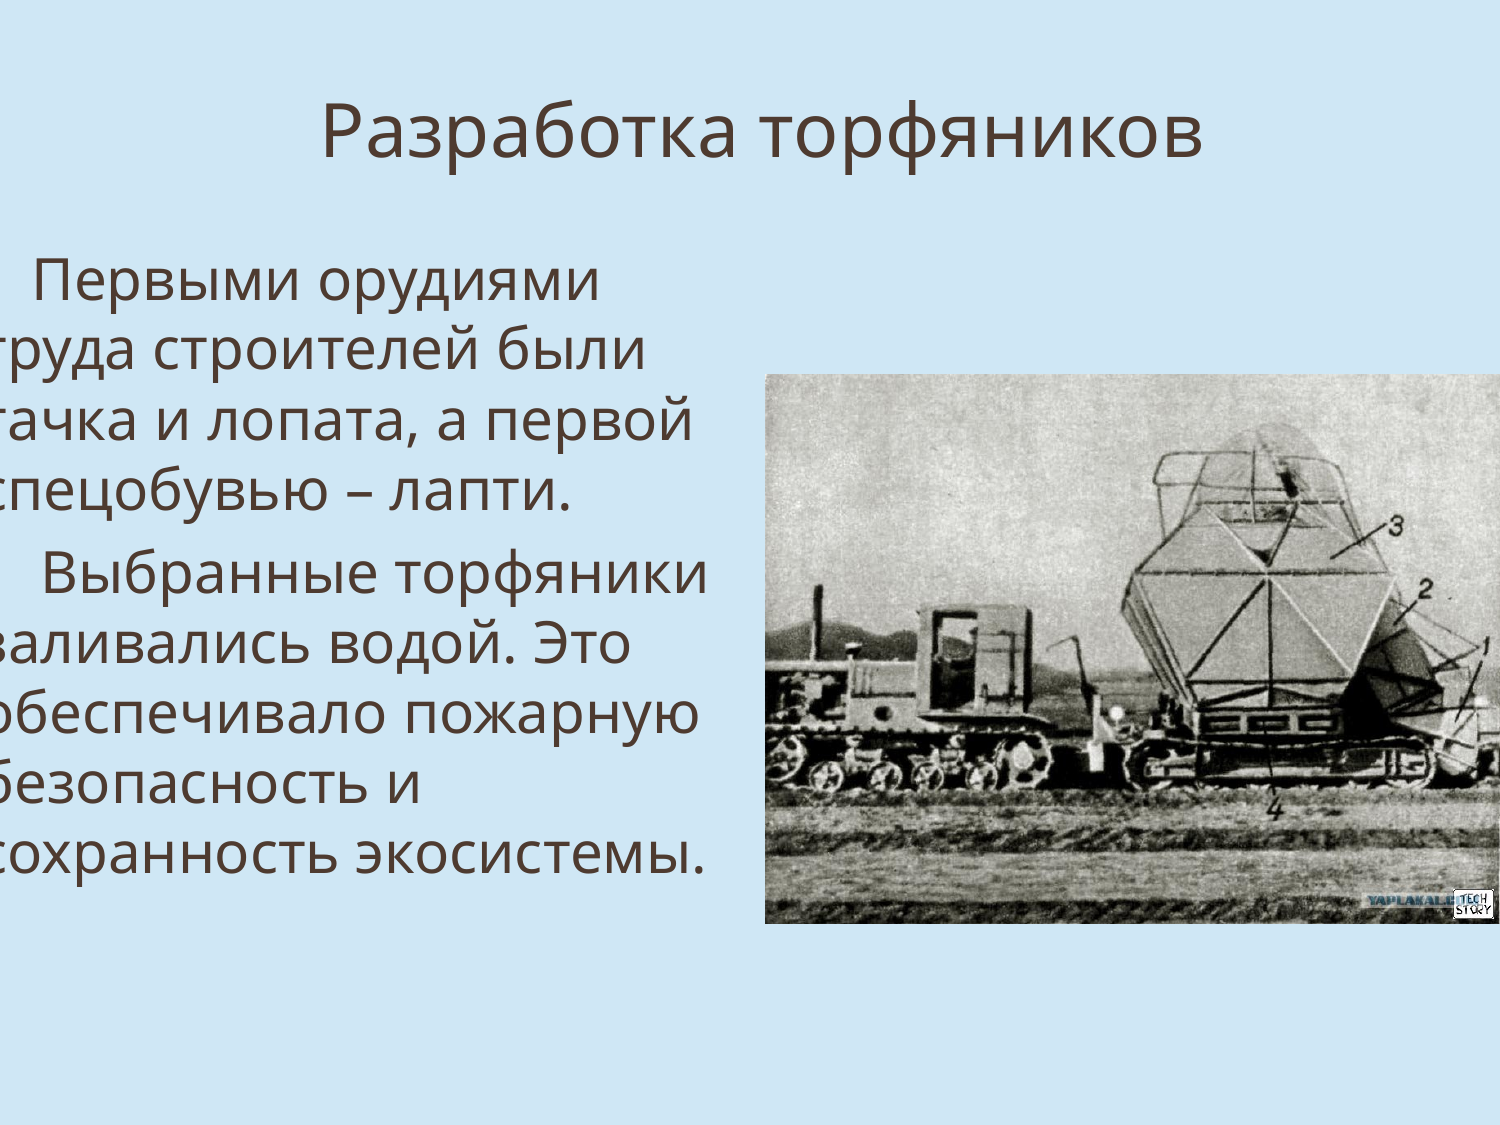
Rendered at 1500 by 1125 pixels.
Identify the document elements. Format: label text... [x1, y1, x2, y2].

title Разработка торфяников [50, 75, 1475, 213]
picture [765, 374, 1500, 924]
list Первыми орудиями труда строителей были тачка и лопата, а первой спецобувью – лапти. Выбранные торфяники заливались водой. Это обеспечивало пожарную безопасность и сохранность экосистемы. [0, 234, 774, 1125]
